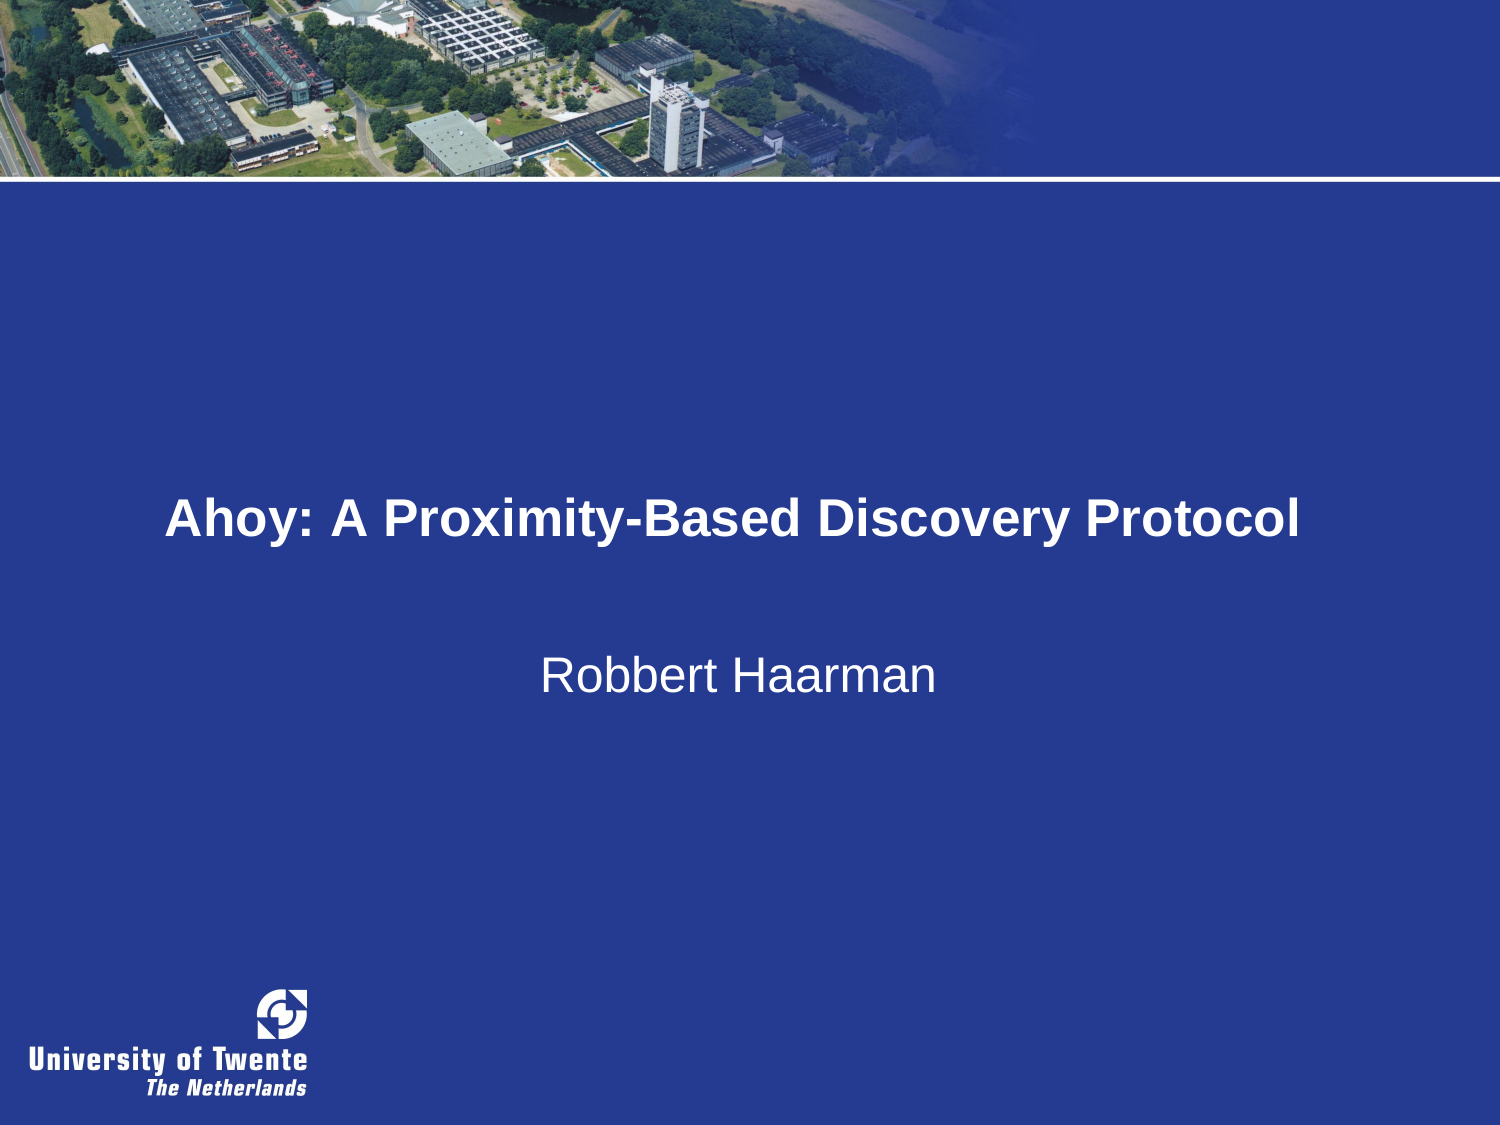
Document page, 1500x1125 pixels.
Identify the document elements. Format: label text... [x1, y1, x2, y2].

text_box Robbert Haarman [525, 637, 976, 713]
text_box Ahoy: A Proximity-Based Discovery Protocol [150, 449, 1351, 563]
picture [0, 0, 1500, 1125]
